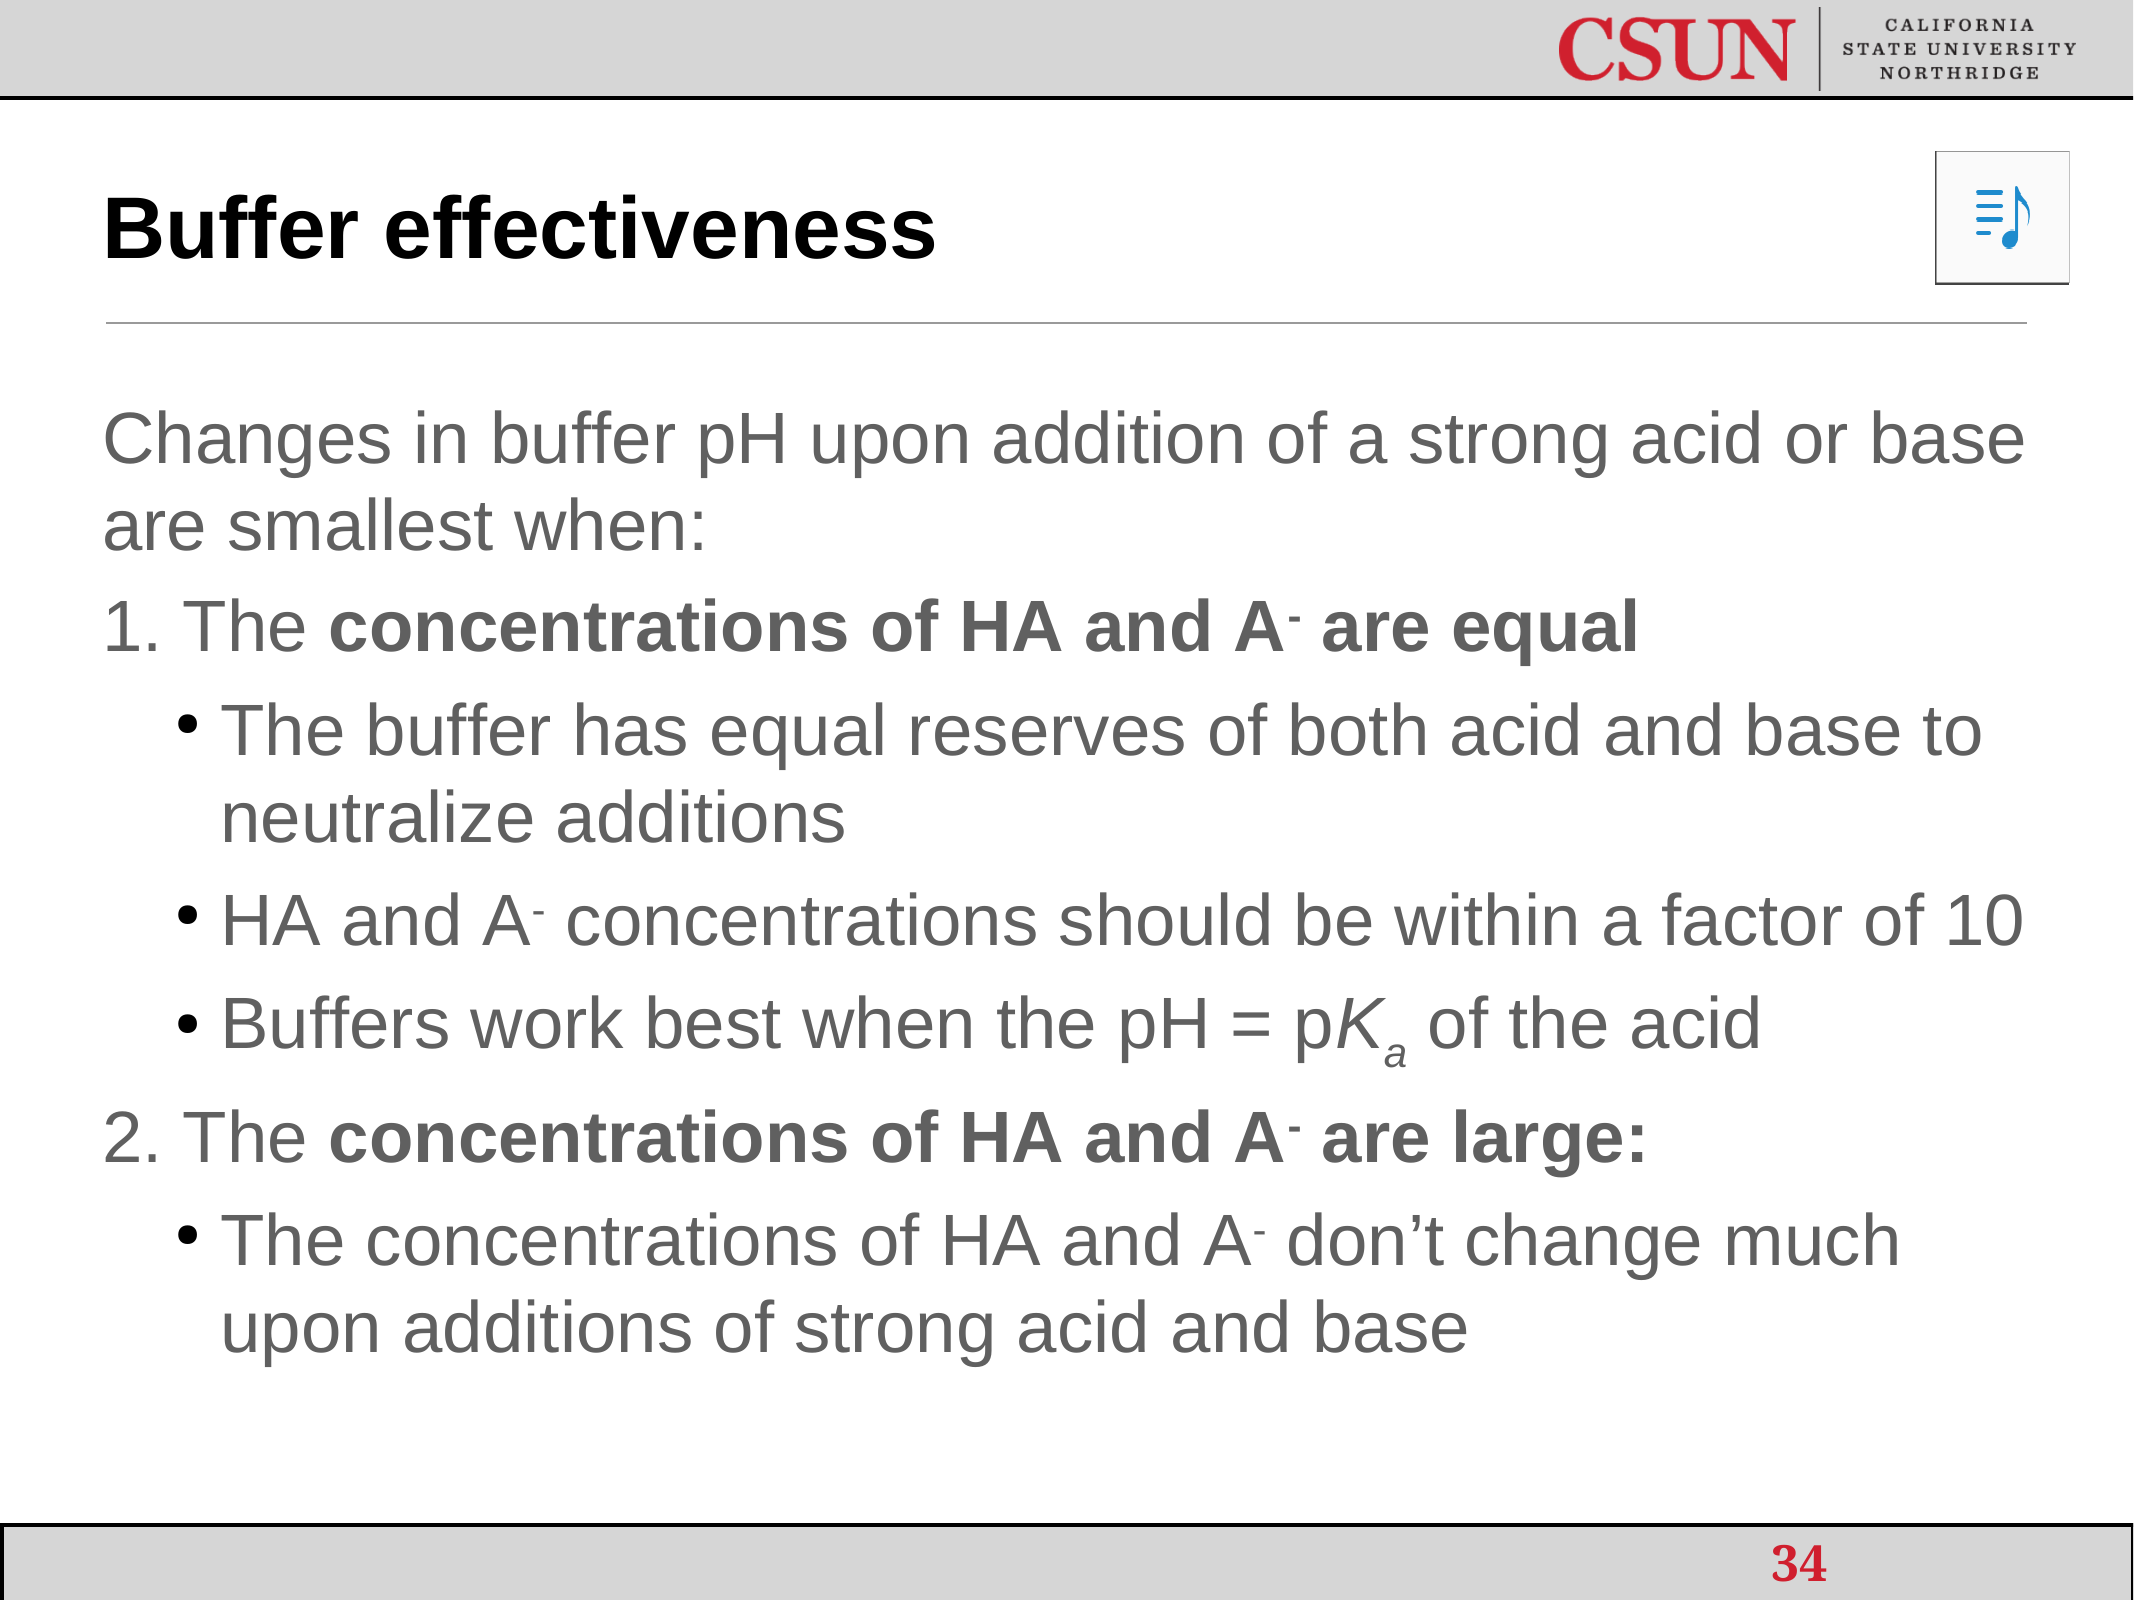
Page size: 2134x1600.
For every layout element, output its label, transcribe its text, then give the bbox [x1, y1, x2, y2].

title Buffer effectiveness [93, 105, 2040, 285]
picture [1559, 7, 2076, 91]
list Changes in buffer pH upon addition of a strong acid or base are smallest when: 1. The concentrations of HA and A- are equal The buffer has equal reserves of both acid and base to neutralize additions HA and A- concentrations should be within a factor of 10 Buffers work best when the pH = pKa of the acid 2. The concentrations of HA and A- are large: The concentrations of HA and A- don’t change much upon additions of strong acid and base [93, 382, 2040, 1460]
text_box [1934, 150, 2071, 286]
